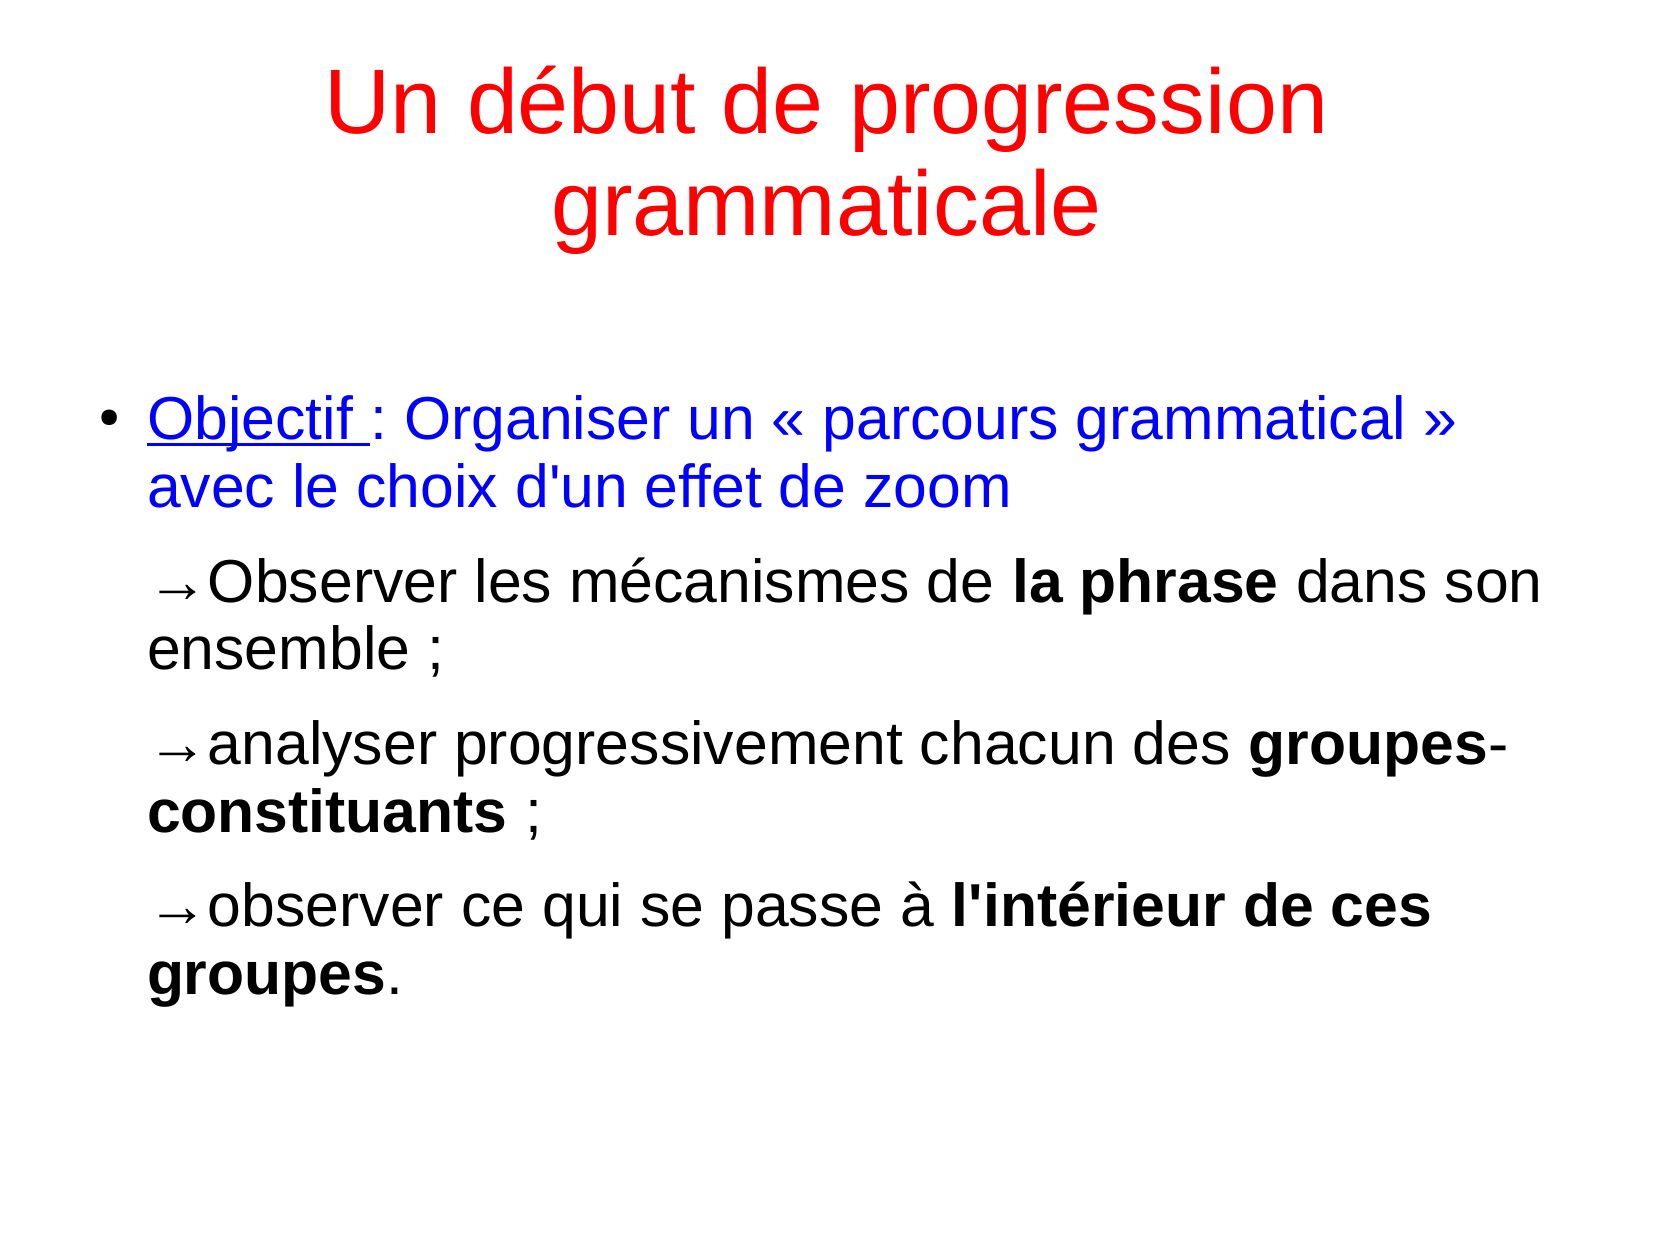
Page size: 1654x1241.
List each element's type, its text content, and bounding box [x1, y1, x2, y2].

title Un début de progression grammaticale [82, 49, 1571, 257]
list Objectif : Organiser un « parcours grammatical » avec le choix d'un effet de zoom →Observer les mécanismes de la phrase dans son ensemble ; →analyser progressivement chacun des groupes-constituants ; →observer ce qui se passe à l'intérieur de ces groupes. [82, 290, 1571, 1010]
